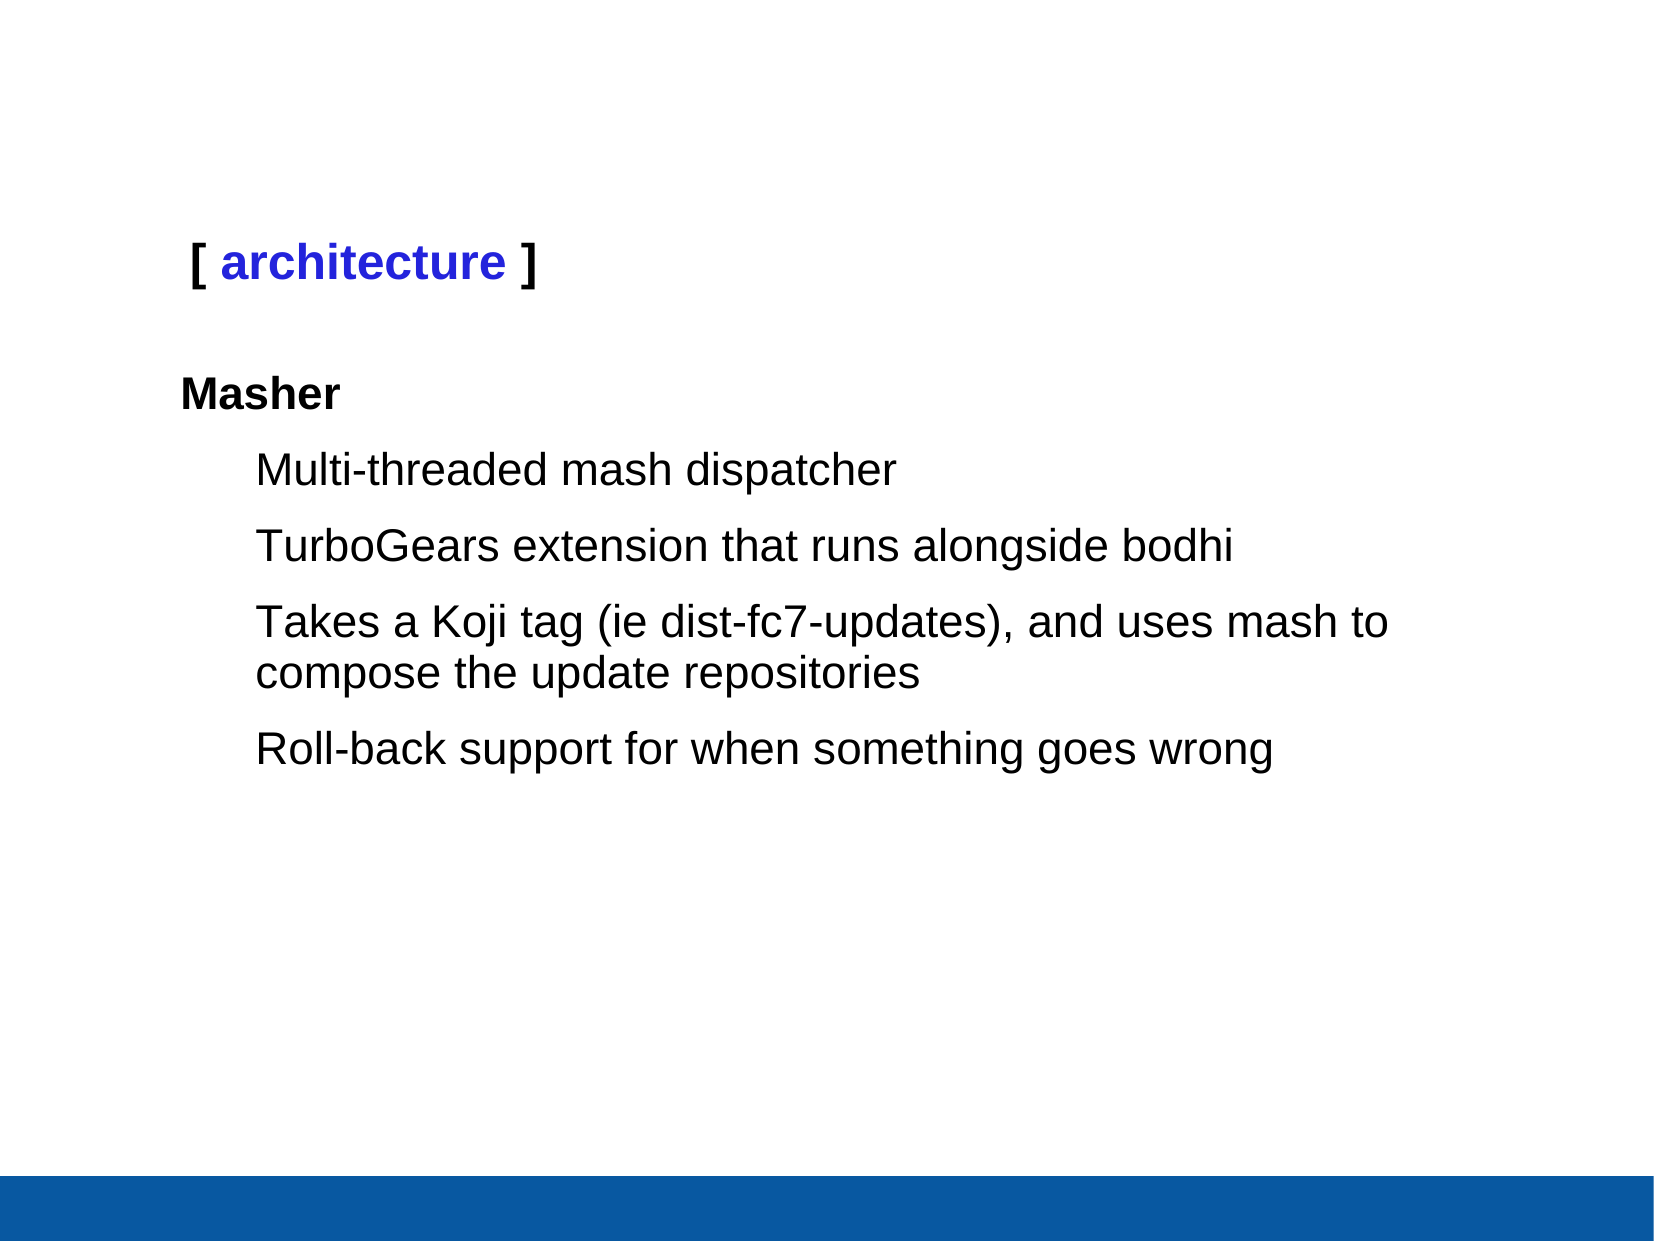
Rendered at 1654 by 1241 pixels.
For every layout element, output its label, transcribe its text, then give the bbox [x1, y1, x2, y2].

text_box [ architecture ] [189, 234, 538, 290]
picture [0, 1176, 1654, 1241]
text_box Masher Multi-threaded mash dispatcher TurboGears extension that runs alongside bodhi Takes a Koji tag (ie dist-fc7-updates), and uses mash to compose the update repositories Roll-back support for when something goes wrong [180, 367, 1549, 775]
